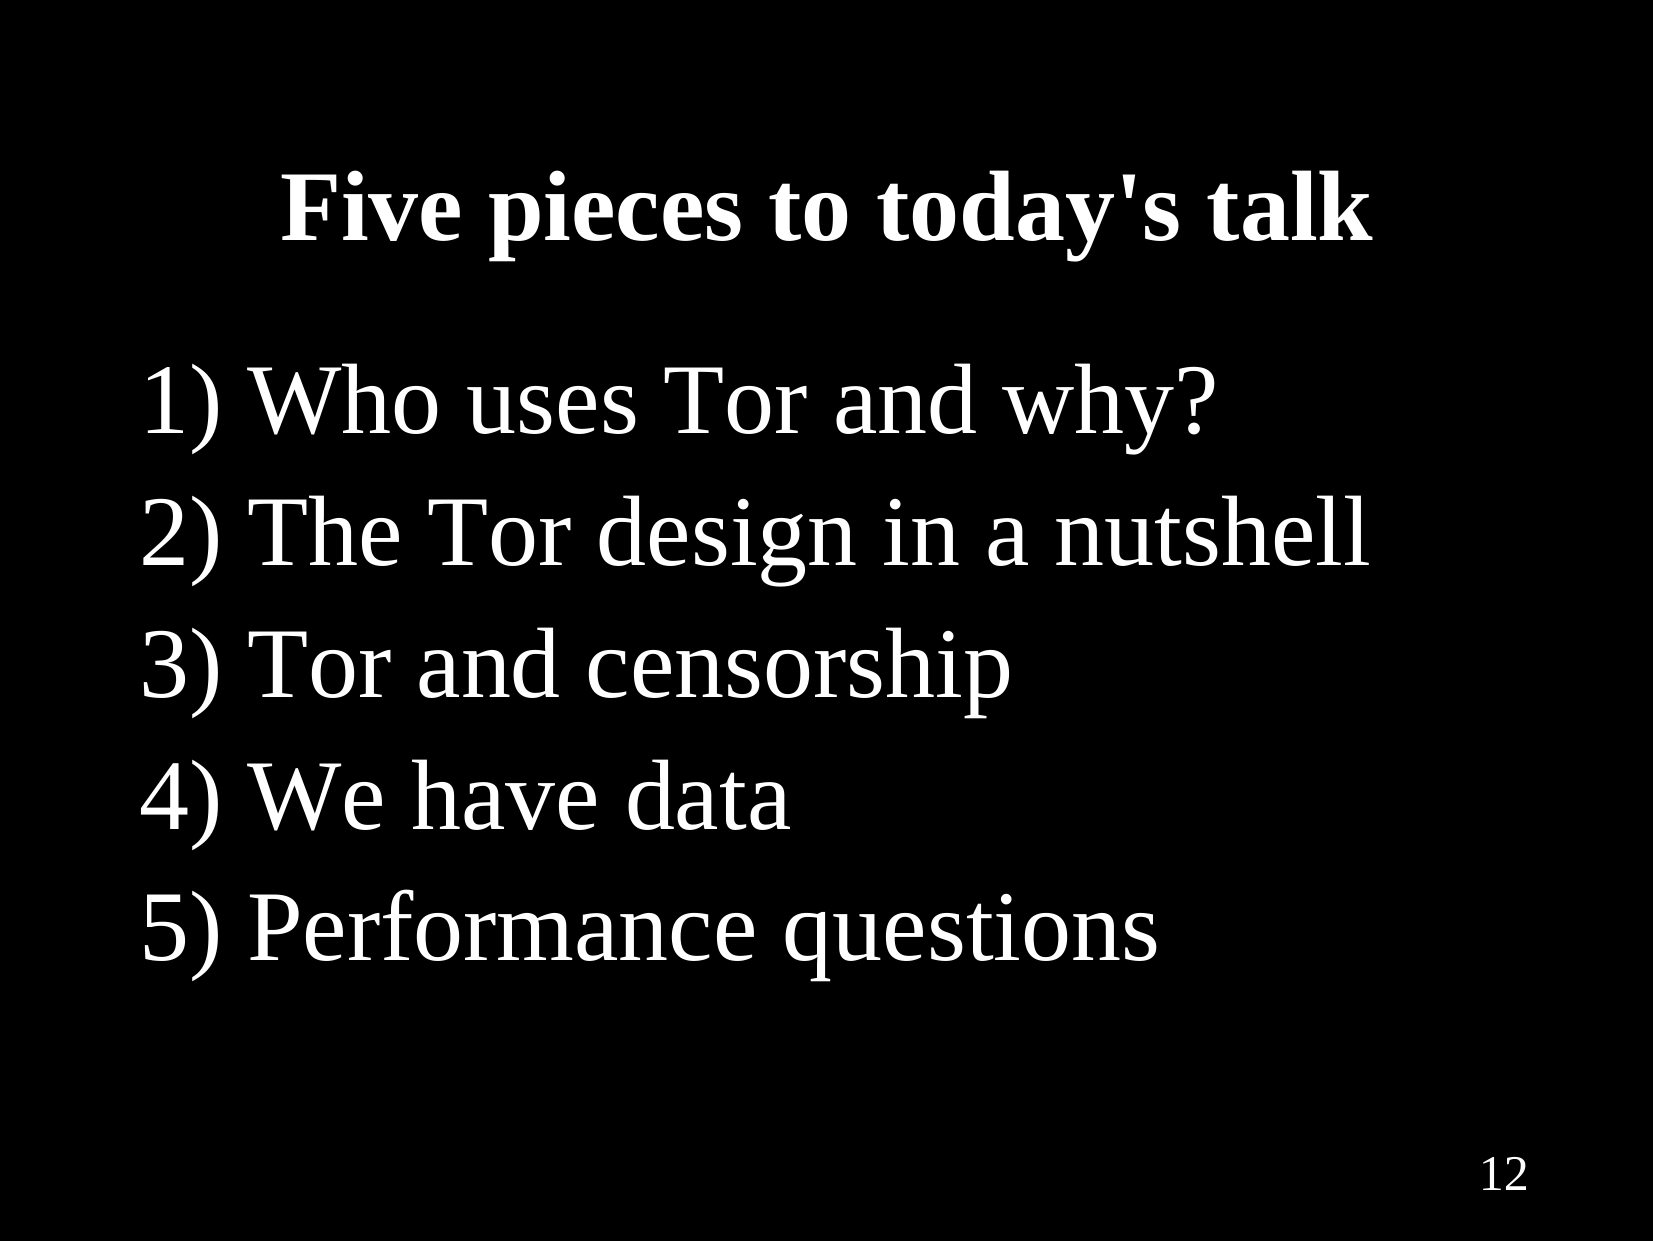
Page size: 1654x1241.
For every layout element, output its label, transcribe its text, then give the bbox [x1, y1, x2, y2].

title Five pieces to today's talk [121, 102, 1534, 311]
list 1) Who uses Tor and why? 2) The Tor design in a nutshell 3) Tor and censorship 4) We have data 5) Performance questions [121, 344, 1534, 1127]
